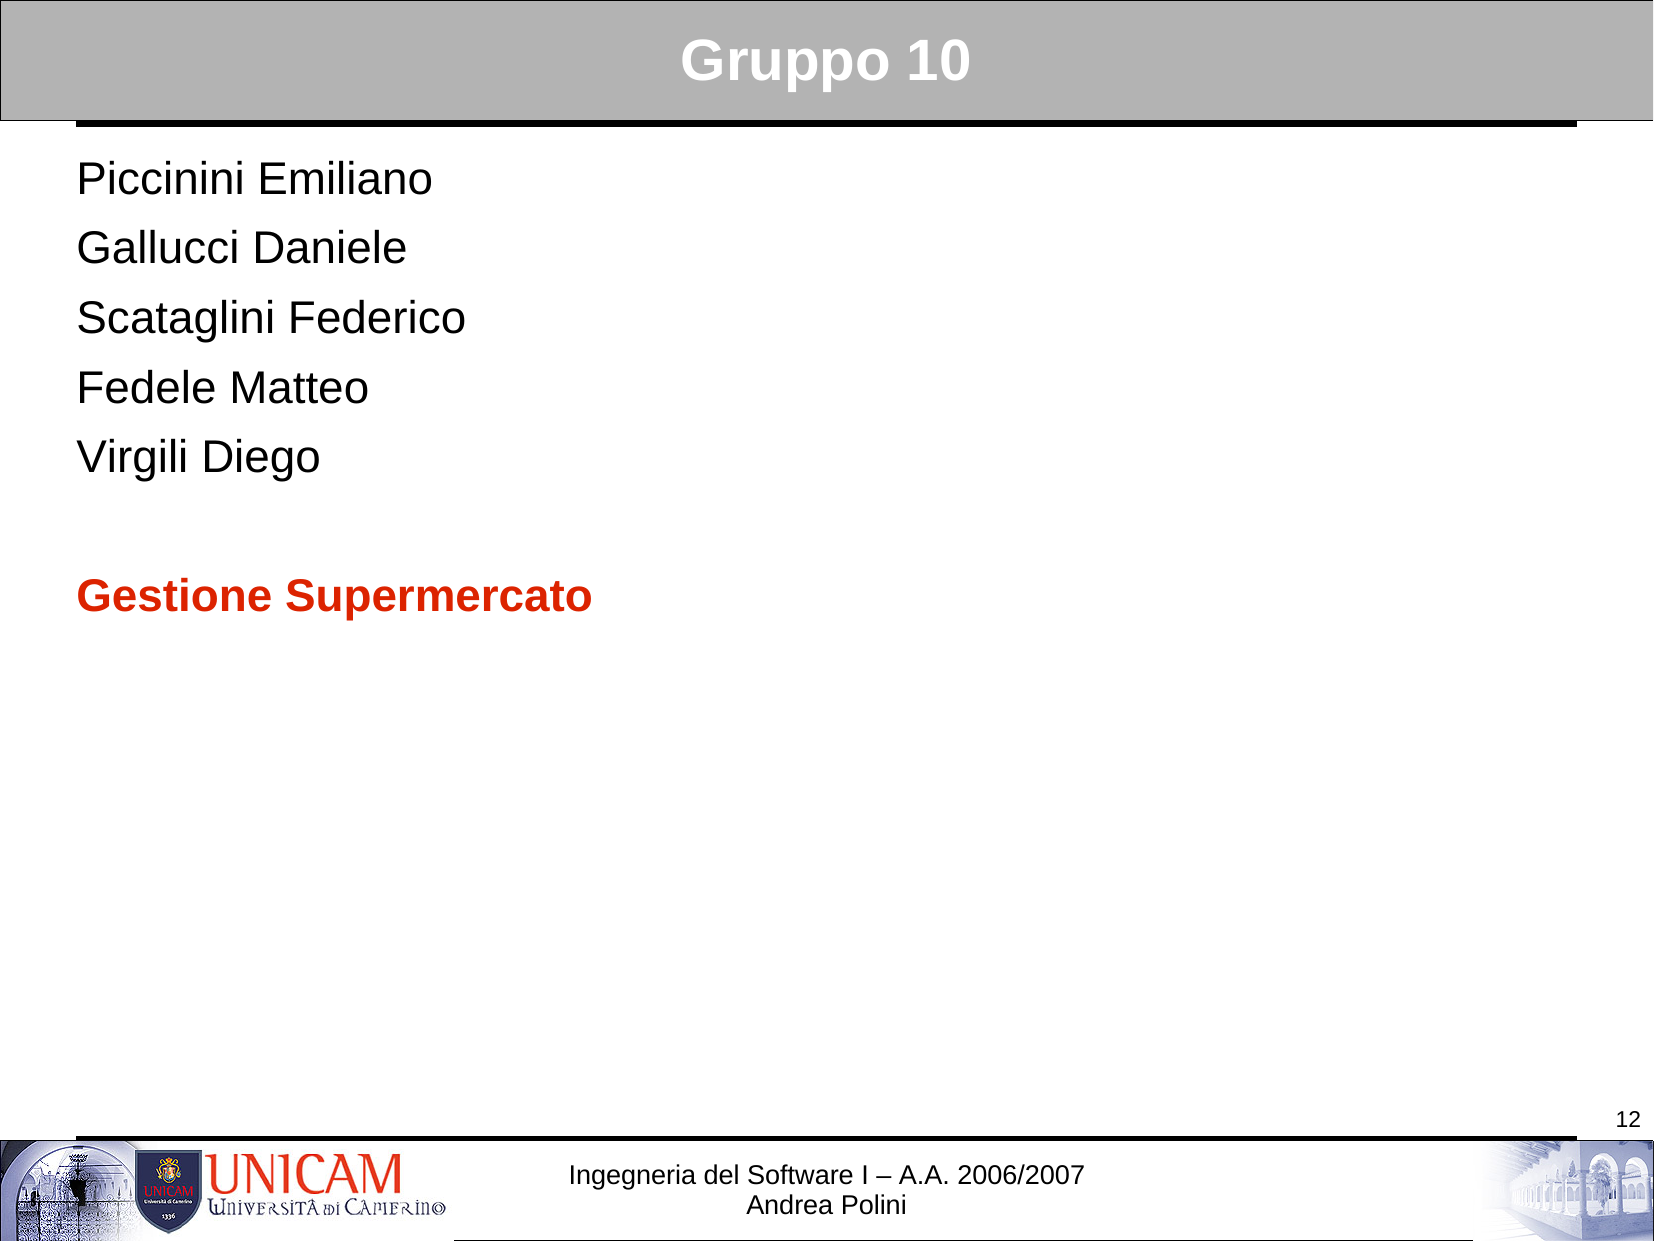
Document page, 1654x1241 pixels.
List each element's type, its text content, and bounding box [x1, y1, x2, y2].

list Piccinini Emiliano Gallucci Daniele Scataglini Federico Fedele Matteo Virgili Diego Gestione Supermercato [76, 152, 1577, 759]
picture [0, 1141, 454, 1241]
picture [1473, 1141, 1654, 1241]
title Gruppo 10 [0, 0, 1653, 121]
